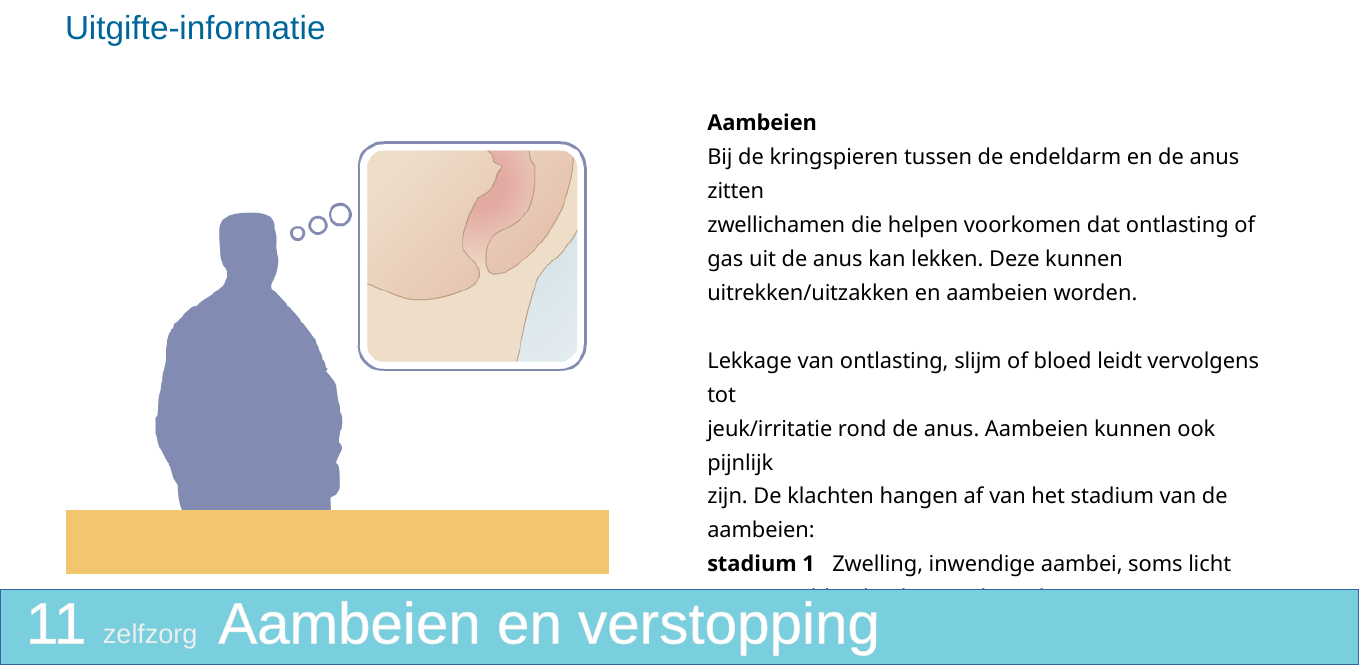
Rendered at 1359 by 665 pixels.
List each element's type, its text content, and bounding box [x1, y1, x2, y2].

text_box [0, 589, 1359, 665]
title 11 zelfzorg Aambeien en verstopping [26, 590, 993, 665]
picture [66, 118, 609, 574]
text_box Aambeien Bij de kringspieren tussen de endeldarm en de anus zitten zwellichamen die helpen voorkomen dat ontlasting of gas uit de anus kan lekken. Deze kunnen uitrekken/uitzakken en aambeien worden. Lekkage van ontlasting, slijm of bloed leidt vervolgens tot jeuk/irritatie rond de anus. Aambeien kunnen ook pijnlijk zijn. De klachten hangen af van het stadium van de aambeien: stadium 1 Zwelling, inwendige aambei, soms licht bloedverlies op de ontlasting stadium 2 Aambei komt gedeeltelijk naar buiten maar trekt zich spontaan terug stadium 3 Aambei blijft aan de buitenkant maar kan wel worden teruggeduwd stadium 4 Aambei kan niet meer worden teruggeduwd en is voortdurend pijnlijk [692, 95, 1302, 589]
title Uitgifte-informatie [65, 9, 1288, 83]
